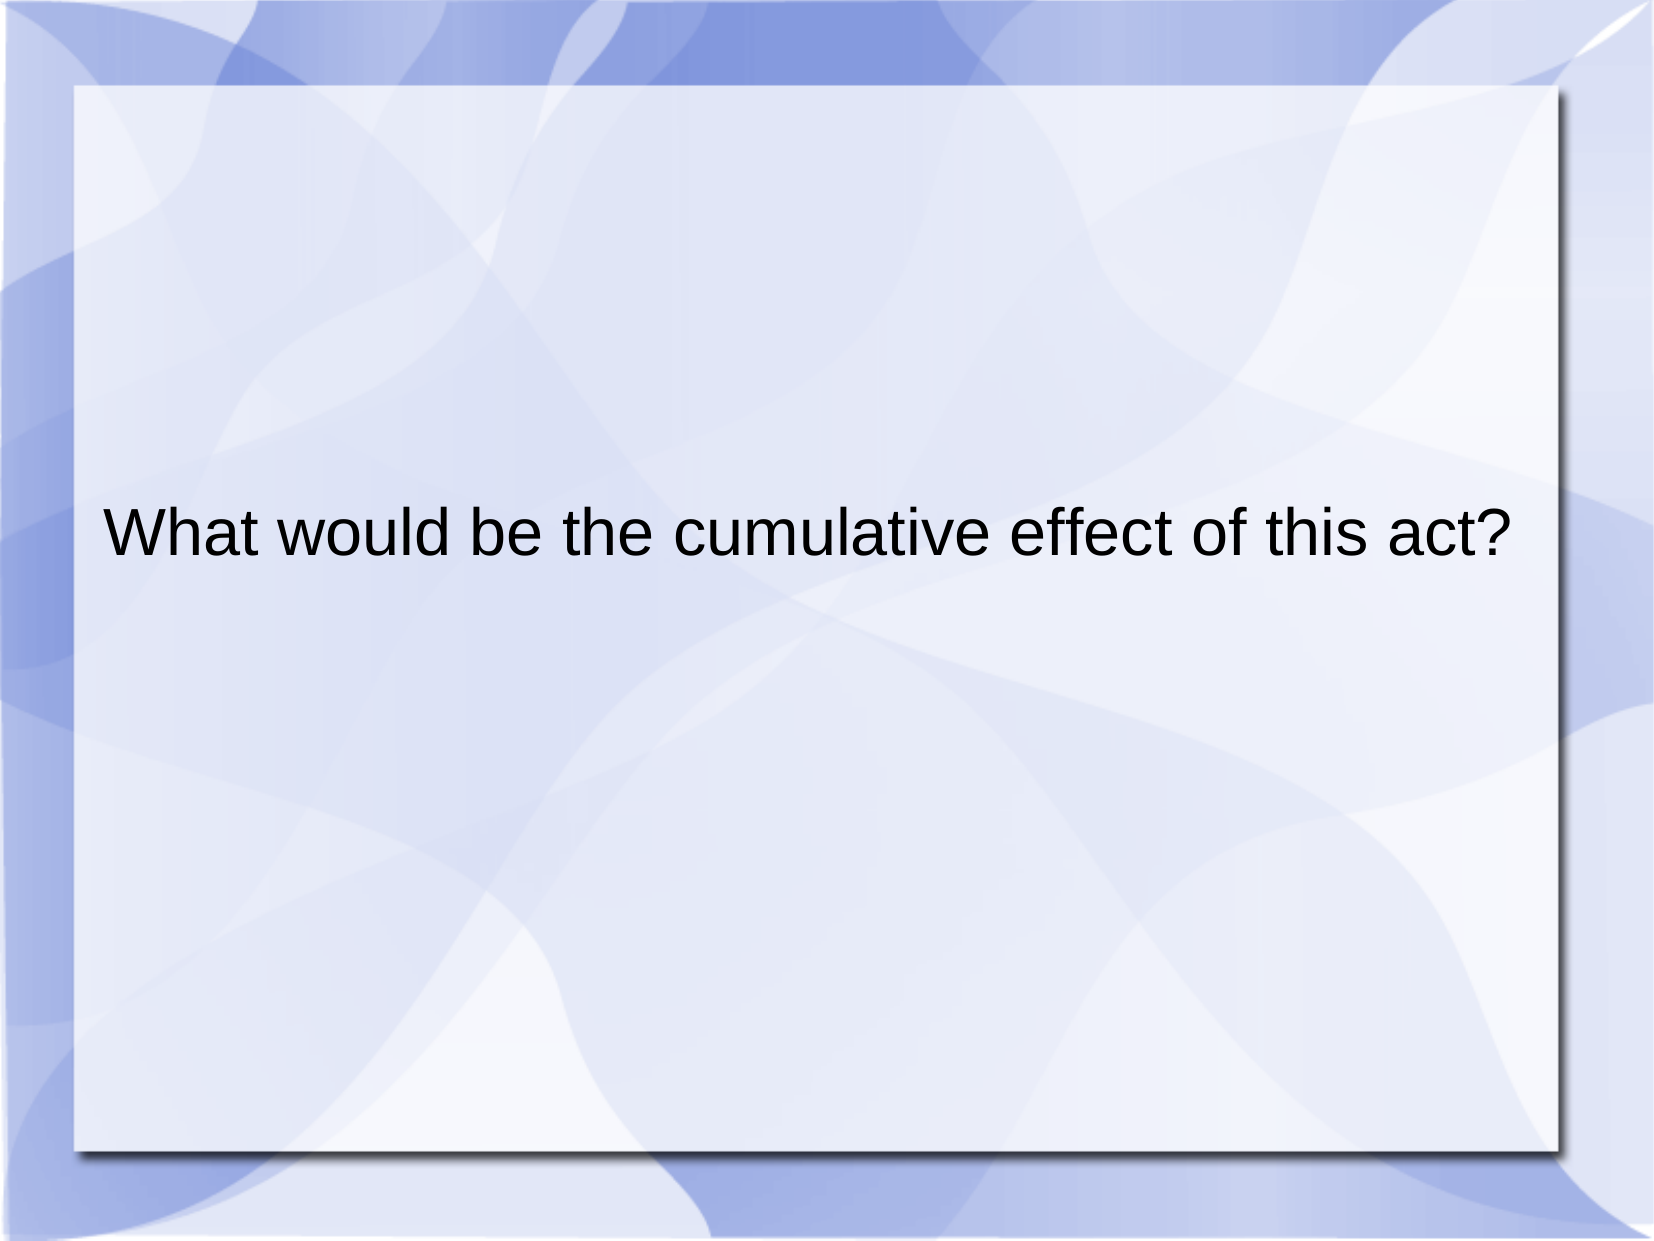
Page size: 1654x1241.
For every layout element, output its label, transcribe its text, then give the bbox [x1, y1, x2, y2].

subtitle What would be the cumulative effect of this act? [82, 98, 1536, 967]
picture [0, 0, 1654, 1241]
